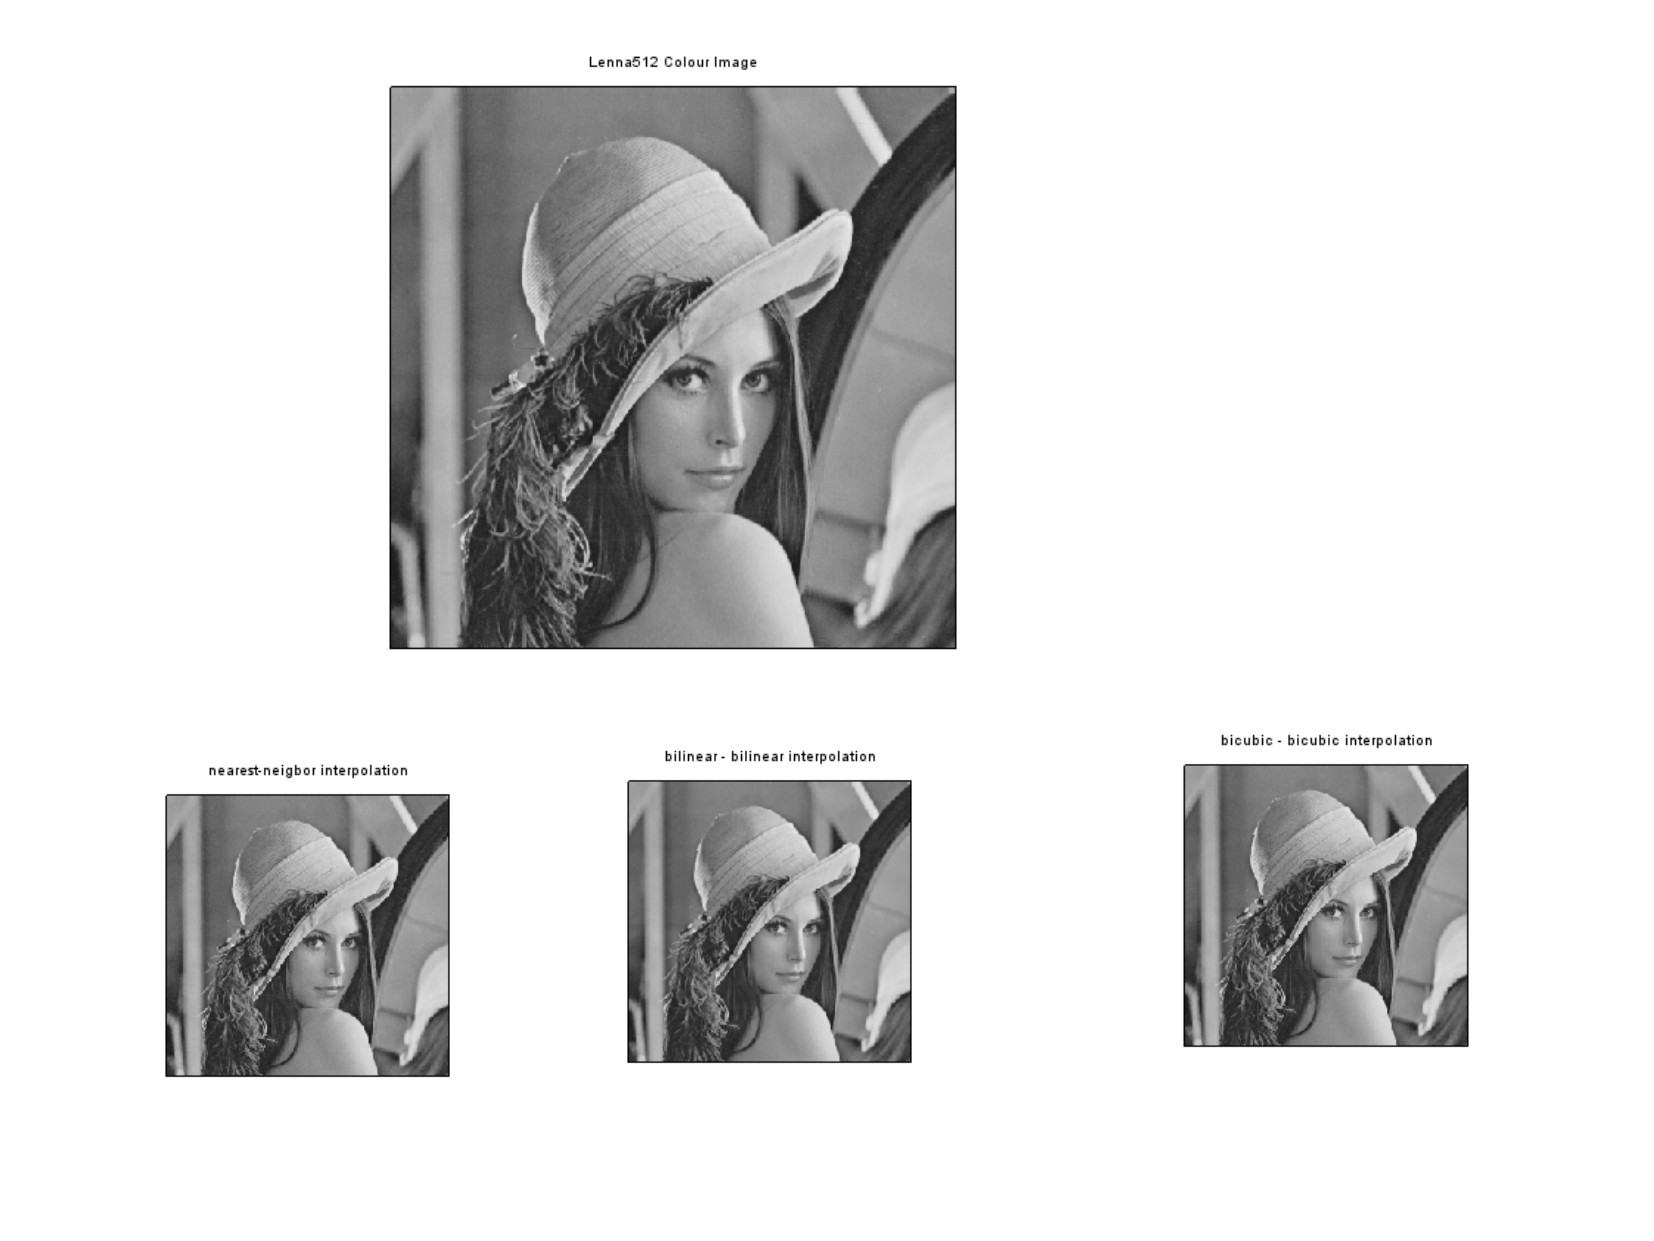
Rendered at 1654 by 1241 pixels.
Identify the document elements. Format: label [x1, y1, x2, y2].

picture [120, 749, 497, 1124]
picture [297, 0, 1051, 1111]
picture [1138, 719, 1516, 1094]
